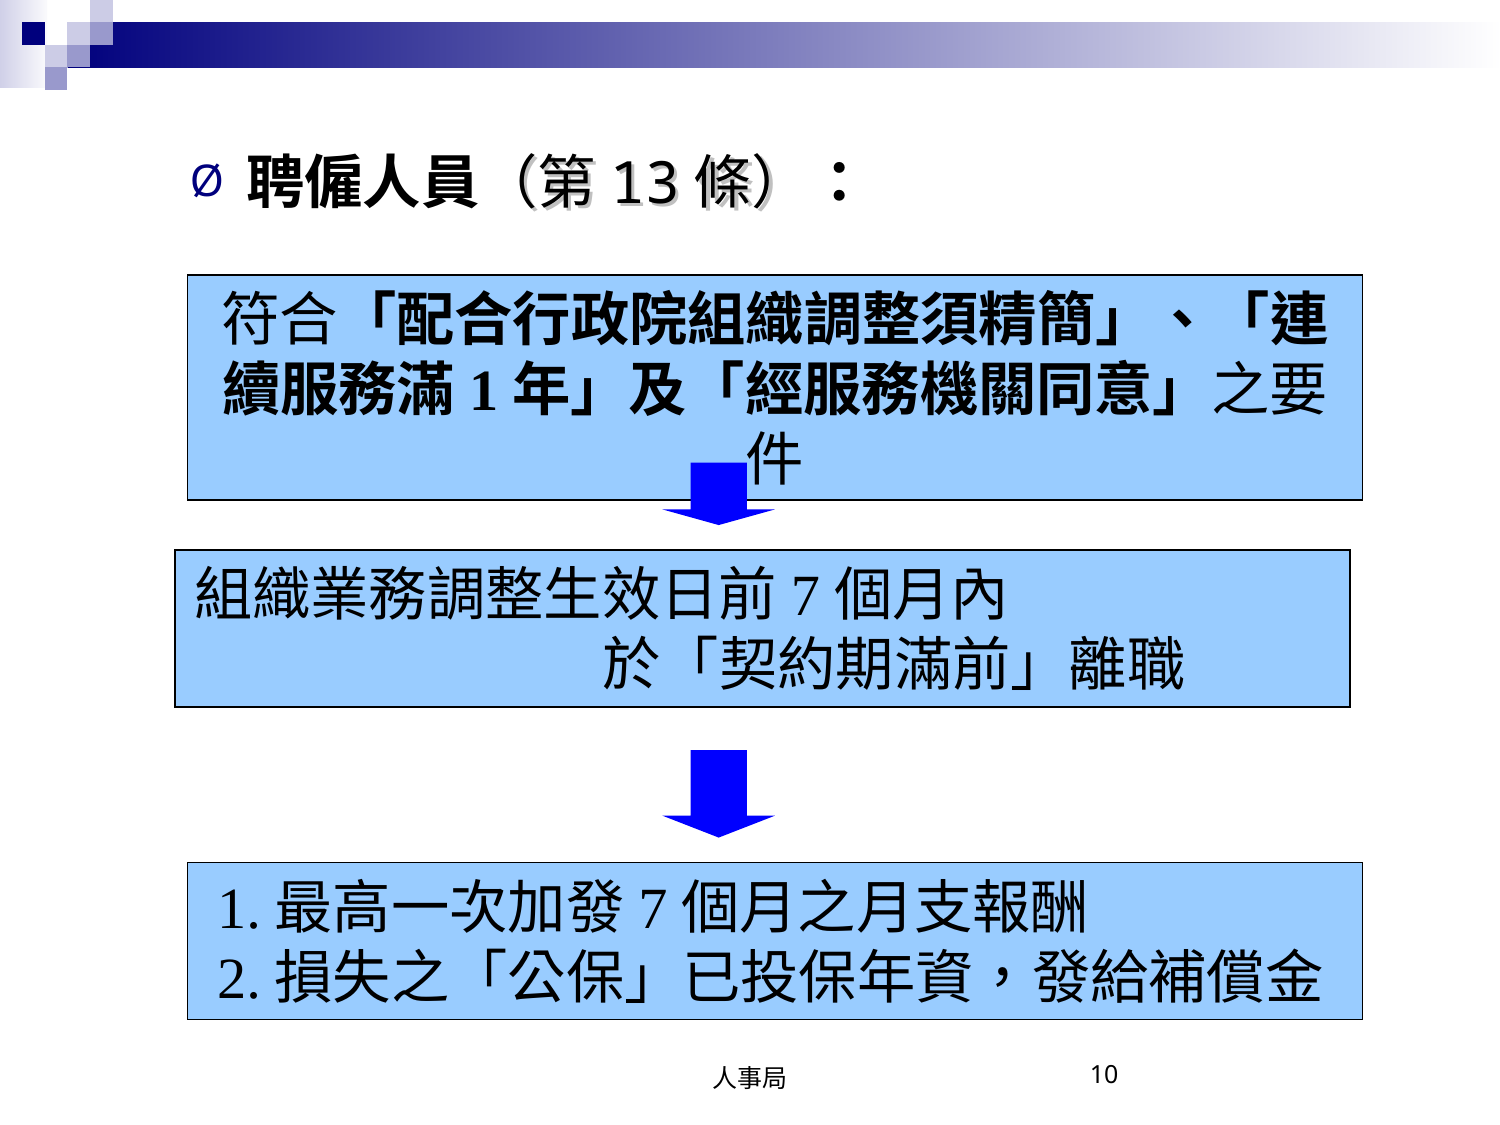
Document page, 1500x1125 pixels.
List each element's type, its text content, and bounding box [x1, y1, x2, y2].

text_box [1074, 1025, 1426, 1101]
text_box [662, 462, 775, 526]
text_box 人事局 [512, 1025, 988, 1101]
text_box [662, 750, 775, 838]
text_box 聘僱人員（第13條）： [175, 137, 1150, 237]
text_box 符合「配合行政院組織調整須精簡」、「連續服務滿1年」及「經服務機關同意」之要件 [187, 275, 1363, 432]
text_box 組織業務調整生效日前7個月內 於「契約期滿前」離職 [174, 549, 1351, 707]
text_box 1.最高一次加發7個月之月支報酬 2.損失之「公保」已投保年資，發給補償金 [187, 862, 1363, 1020]
